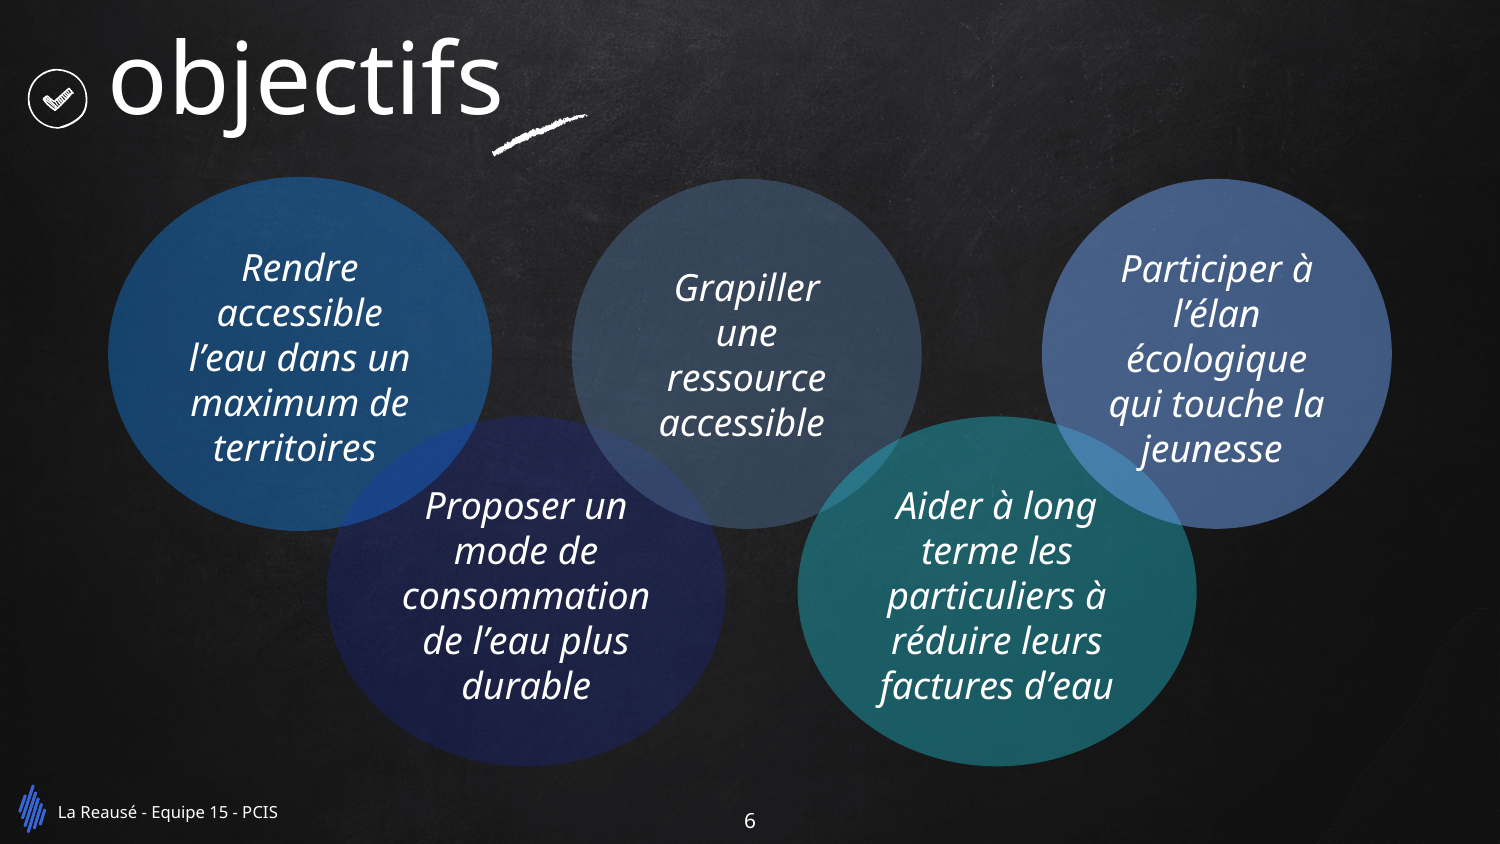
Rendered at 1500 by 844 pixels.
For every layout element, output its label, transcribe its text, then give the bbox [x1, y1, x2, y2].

text_box Rendre accessible l’eau dans un maximum de territoires [108, 176, 492, 531]
text_box Grapiller une ressource accessible [571, 178, 922, 529]
picture [18, 782, 47, 834]
text_box La Reausé - Equipe 15 - PCIS [42, 786, 300, 837]
title objectifs [93, 0, 611, 191]
text_box ‹#› [705, 792, 796, 844]
text_box [27, 68, 88, 129]
text_box Proposer un mode de consommation de l’eau plus durable [326, 416, 726, 767]
text_box [491, 113, 588, 157]
text_box Aider à long terme les particuliers à réduire leurs factures d’eau [797, 416, 1197, 767]
text_box Participer à l’élan écologique qui touche la jeunesse [1041, 178, 1392, 529]
